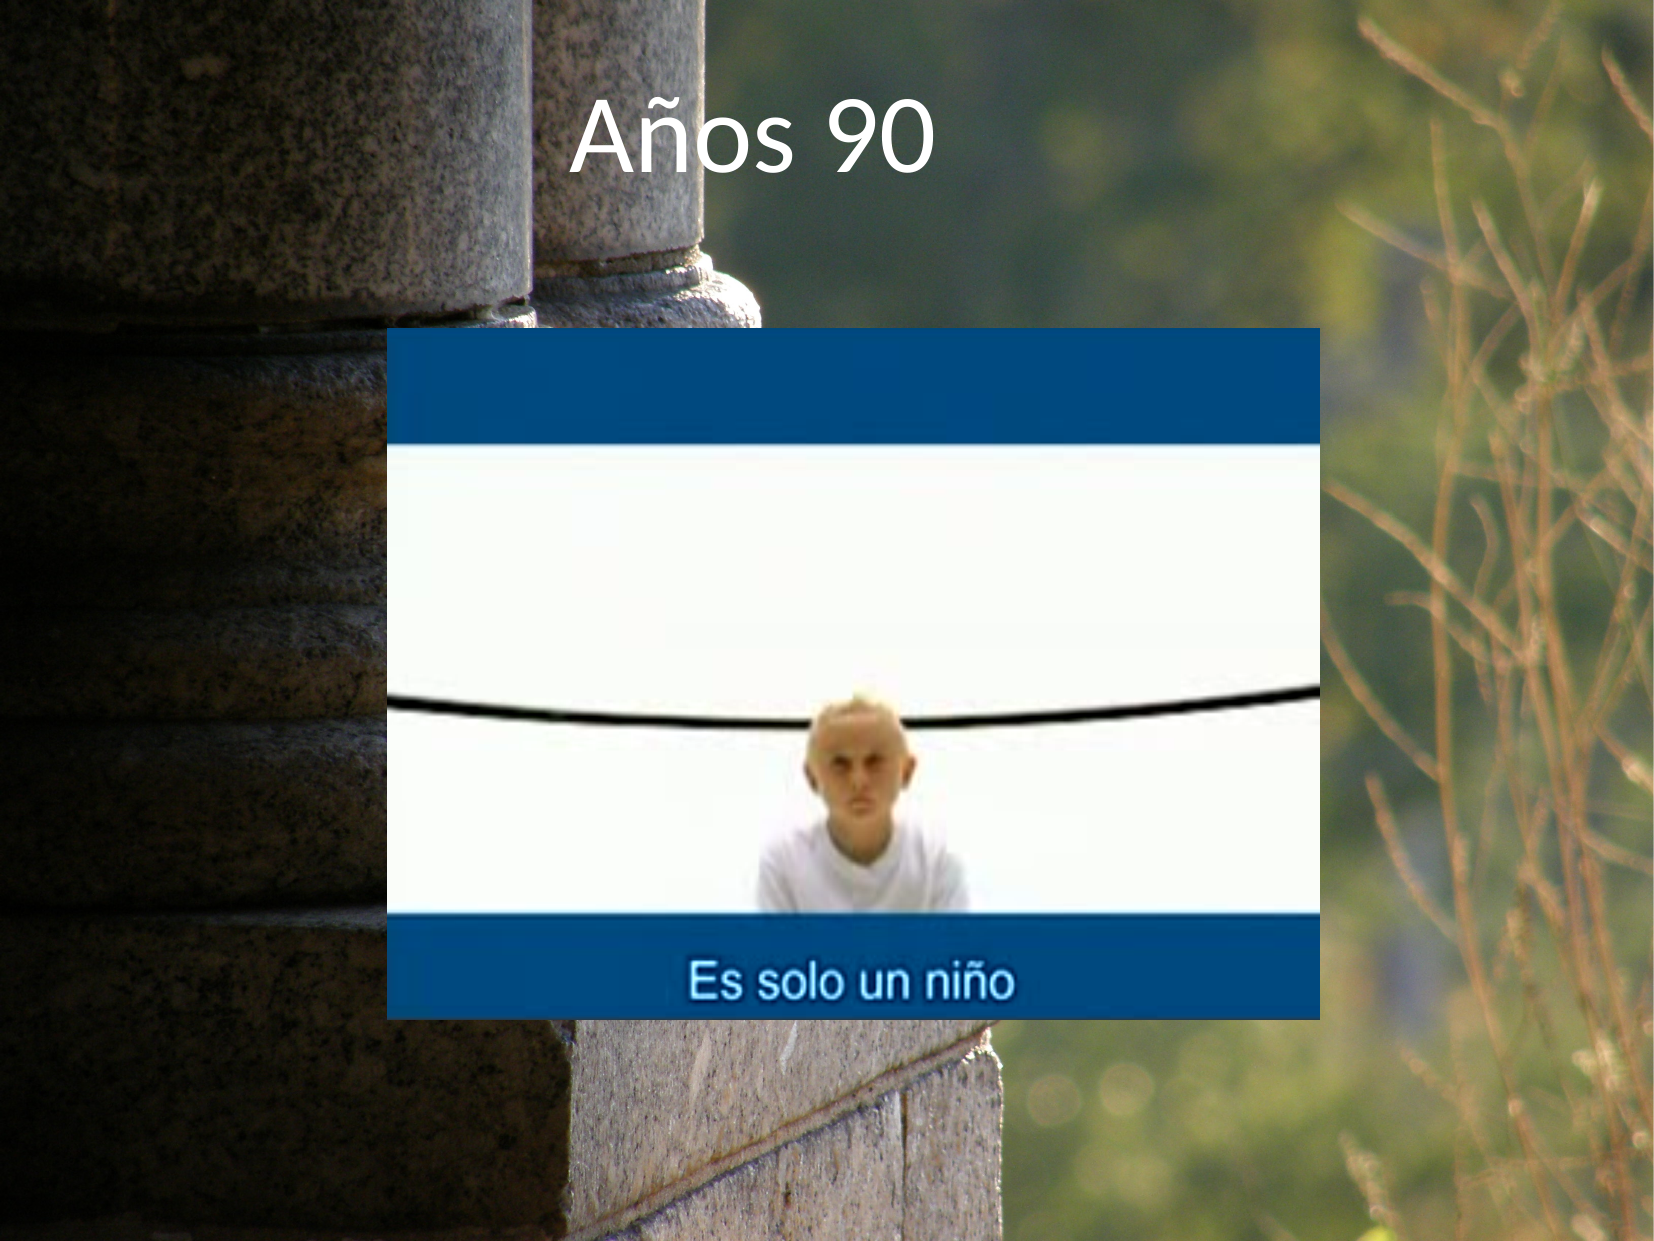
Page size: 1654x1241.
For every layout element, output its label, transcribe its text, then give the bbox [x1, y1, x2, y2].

text_box Años 90 [554, 80, 1065, 208]
picture [0, 0, 1654, 1241]
